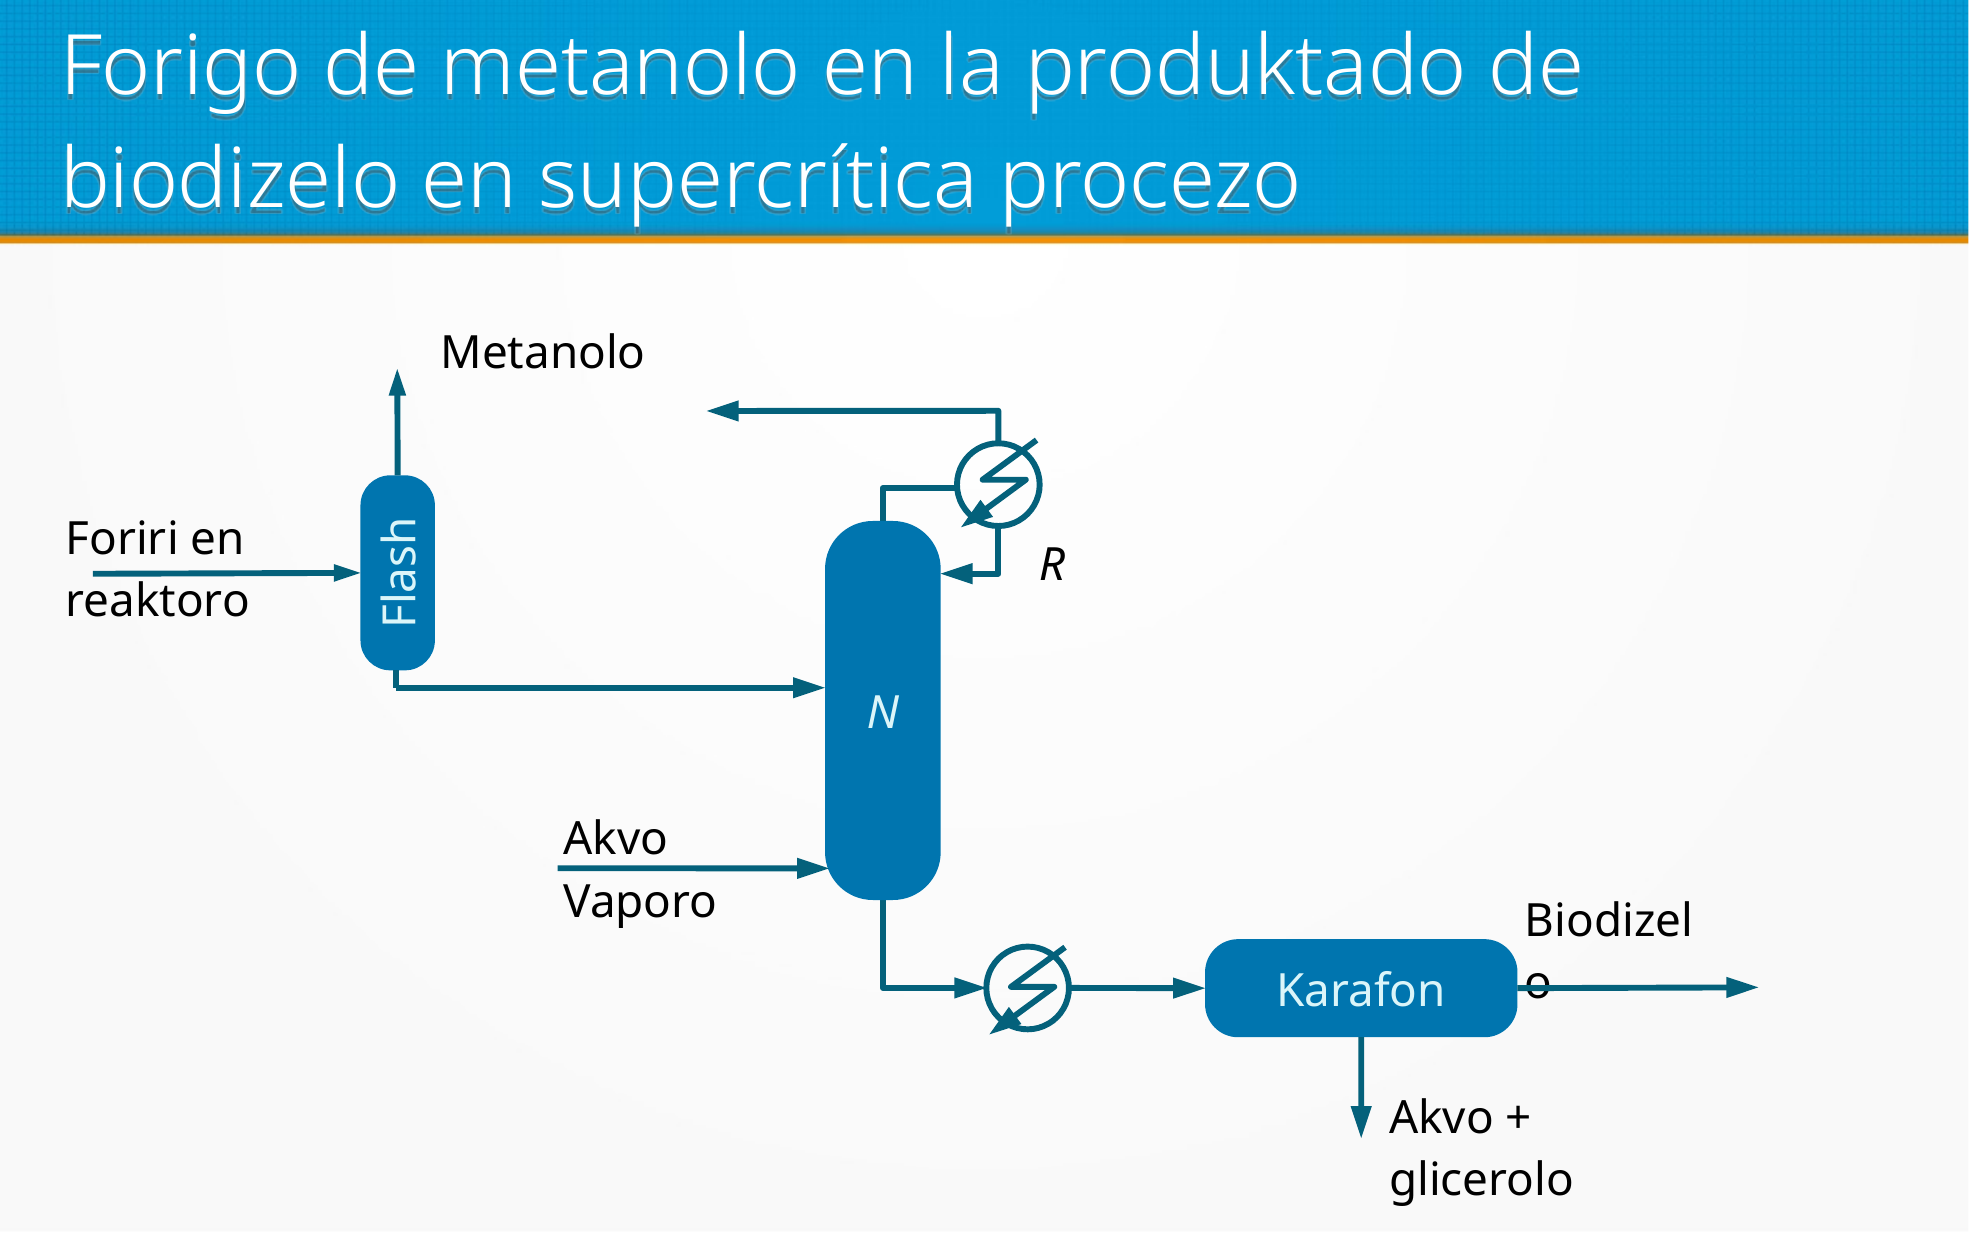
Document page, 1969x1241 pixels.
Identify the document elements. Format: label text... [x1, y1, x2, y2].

text_box Flash [360, 475, 435, 671]
text_box N [825, 520, 941, 901]
text_box R [1032, 525, 1108, 600]
text_box Karafon [1205, 939, 1518, 1038]
text_box Foriri en reaktoro [60, 499, 286, 637]
text_box Akvo Vaporo [557, 799, 780, 937]
text_box Akvo + glicerolo [1383, 1078, 1606, 1216]
title Forigo de metanolo en la produktado de biodizelo en supercrítica procezo [60, 0, 1939, 247]
picture [0, 231, 1969, 1241]
text_box Biodizelo [1519, 912, 1727, 985]
text_box Metanolo [435, 312, 687, 389]
